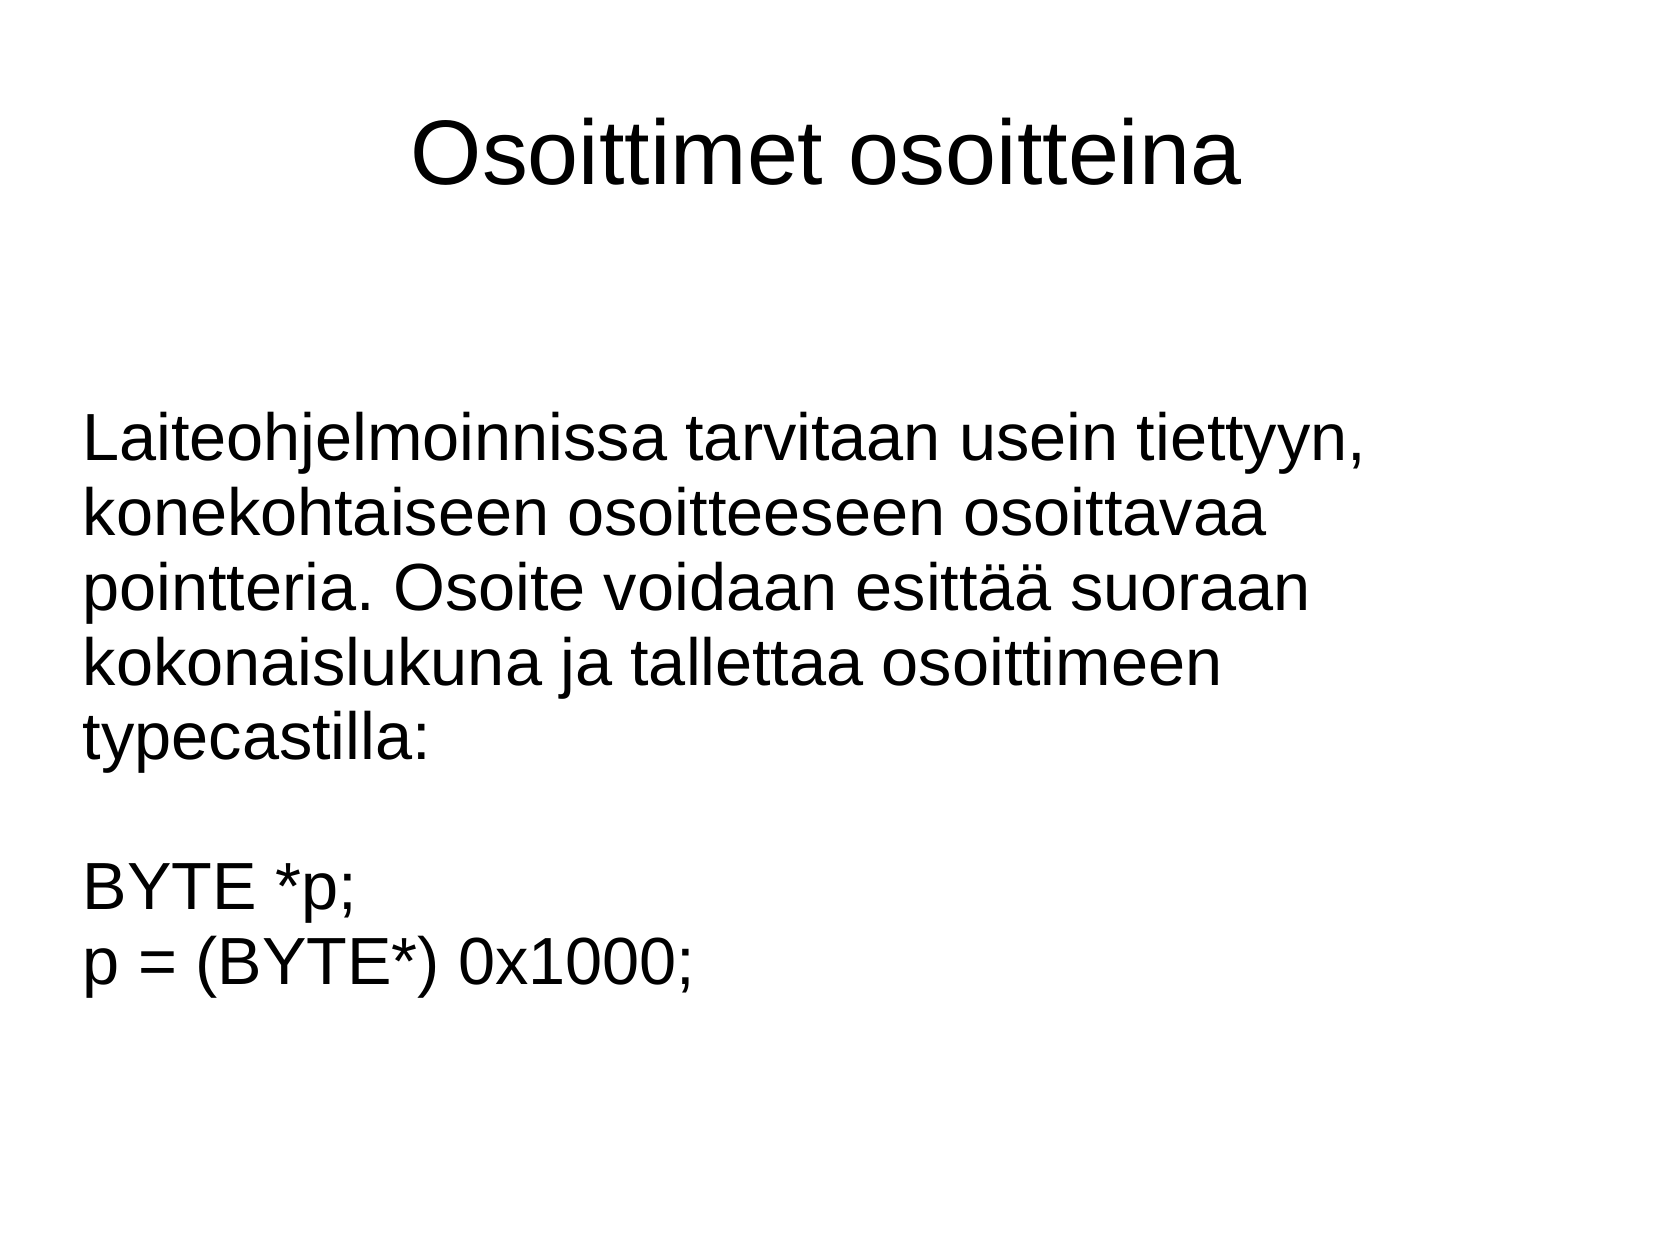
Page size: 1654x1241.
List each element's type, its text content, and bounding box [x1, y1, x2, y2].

title Osoittimet osoitteina [82, 56, 1571, 250]
subtitle Laiteohjelmoinnissa tarvitaan usein tiettyyn, konekohtaiseen osoitteeseen osoittavaa pointteria. Osoite voidaan esittää suoraan kokonaislukuna ja tallettaa osoittimeen typecastilla: BYTE *p; p = (BYTE*) 0x1000; [82, 297, 1571, 1102]
